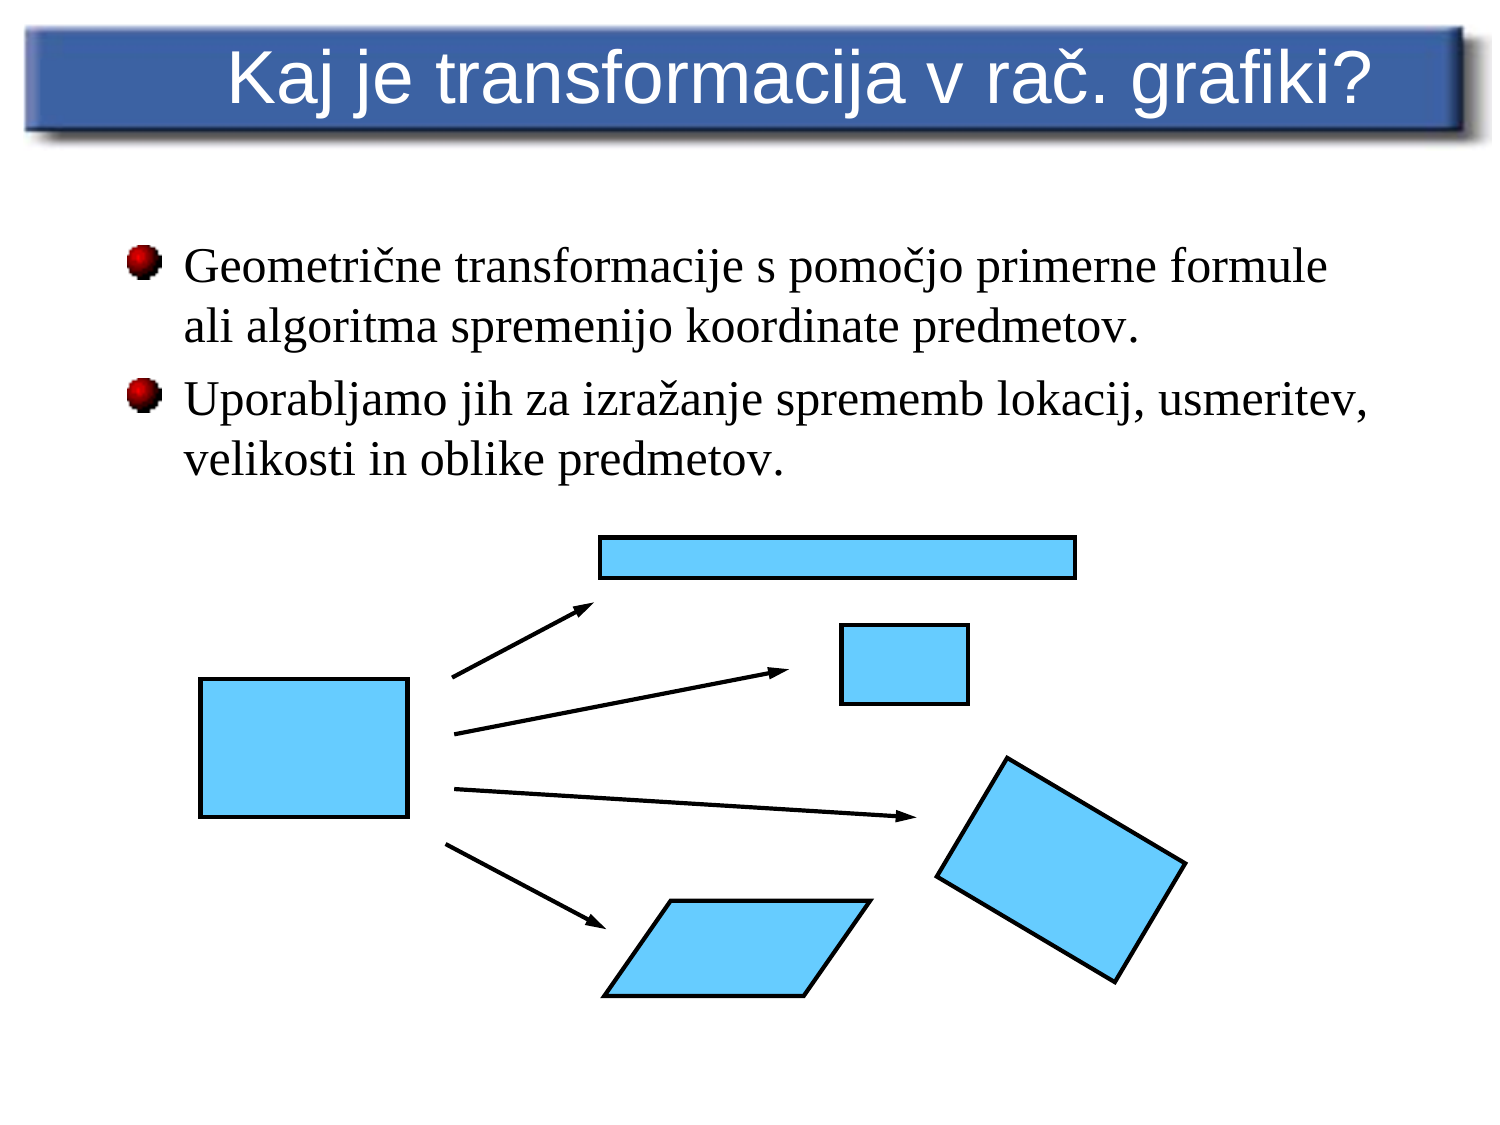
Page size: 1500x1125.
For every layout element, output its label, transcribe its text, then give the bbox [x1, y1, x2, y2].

text_box [841, 624, 968, 704]
text_box [599, 537, 1075, 579]
picture [23, 23, 1492, 151]
text_box [200, 679, 408, 818]
text_box [604, 900, 871, 997]
list Geometrične transformacije s pomočjo primerne formule ali algoritma spremenijo koordinate predmetov. Uporabljamo jih za izražanje sprememb lokacij, usmeritev, velikosti in oblike predmetov. [112, 224, 1388, 913]
text_box [936, 757, 1186, 983]
title Kaj je transformacija v rač. grafiki? [162, 20, 1438, 127]
